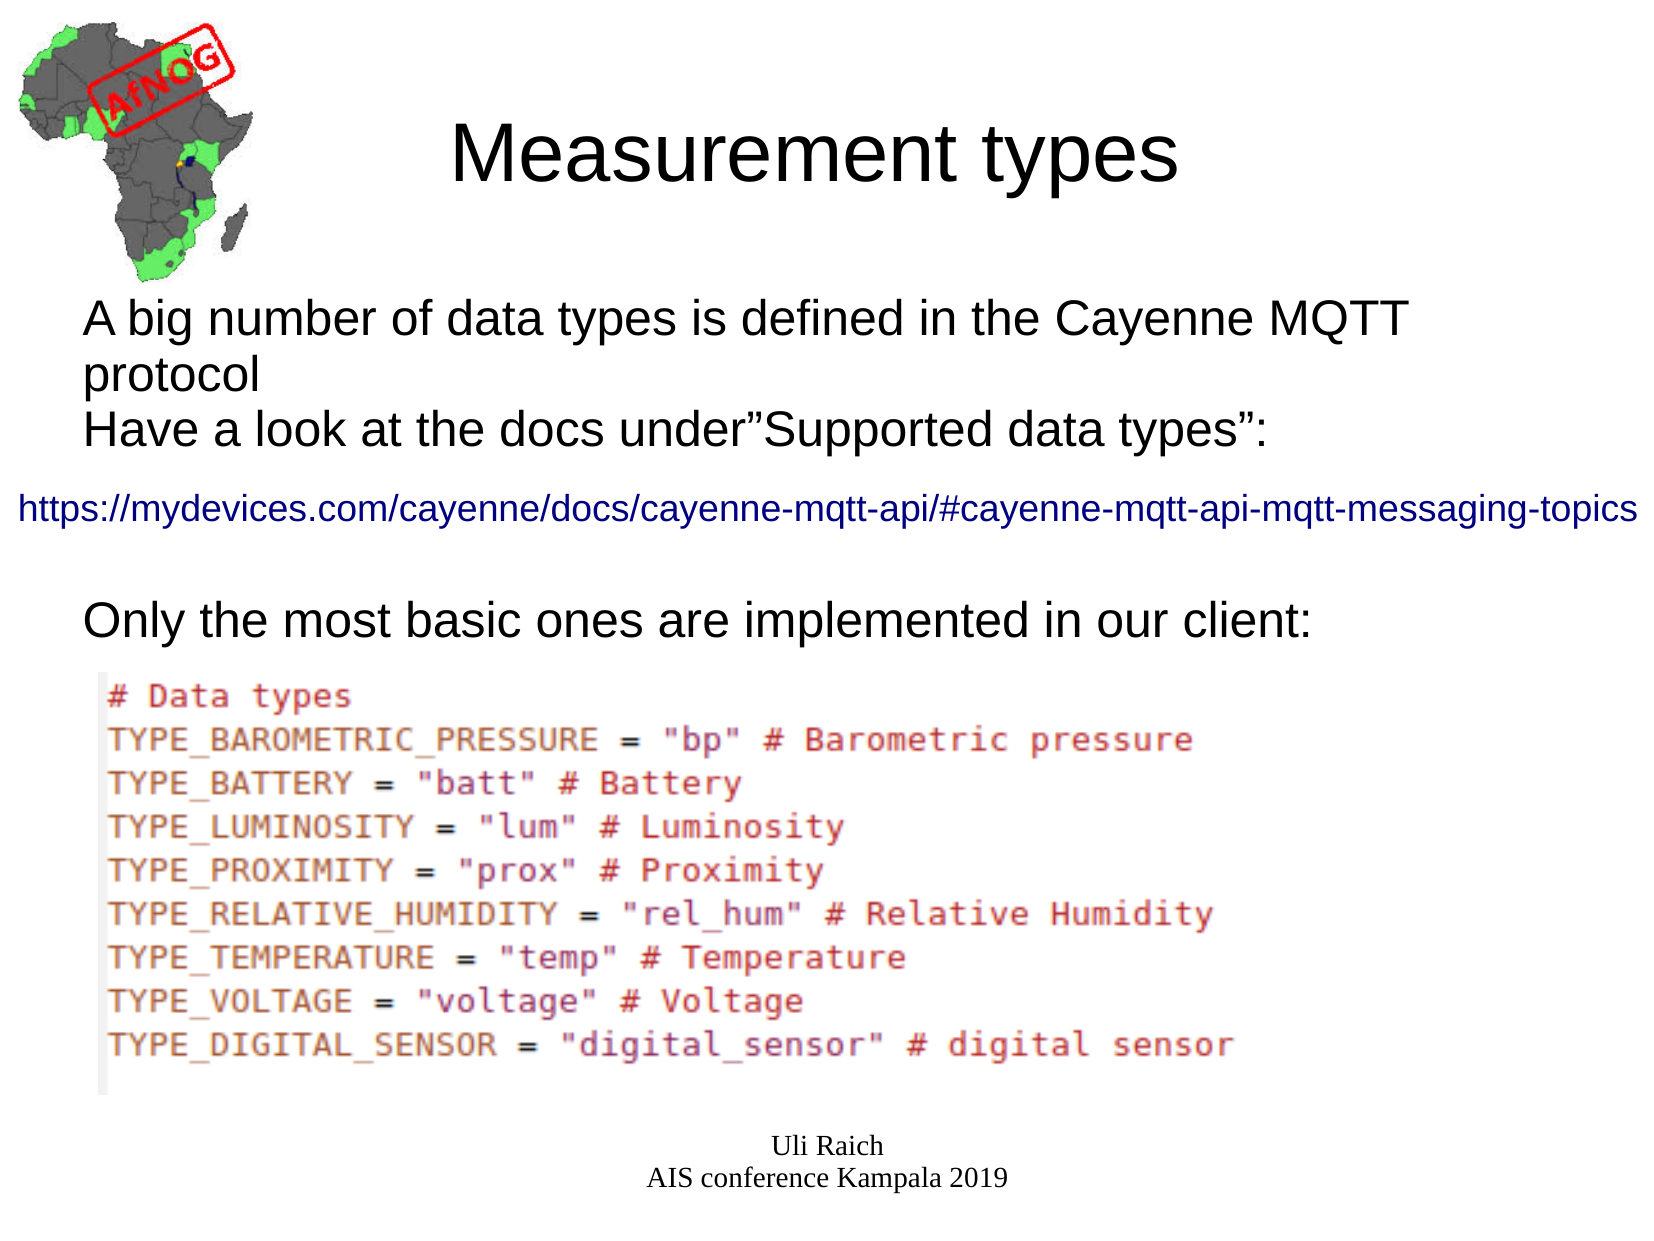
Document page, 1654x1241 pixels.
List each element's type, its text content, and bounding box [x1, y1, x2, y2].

picture [9, 0, 259, 291]
picture [98, 672, 1364, 1096]
list A big number of data types is defined in the Cayenne MQTT protocol Have a look at the docs under”Supported data types”: Only the most basic ones are implemented in our client: [82, 290, 1571, 480]
list A big number of data types is defined in the Cayenne MQTT protocol Have a look at the docs under”Supported data types”: Only the most basic ones are implemented in our client: [82, 537, 1571, 691]
text_box https://mydevices.com/cayenne/docs/cayenne-mqtt-api/#cayenne-mqtt-api-mqtt-messaging-topics [3, 480, 1654, 537]
title Measurement types [82, 49, 1571, 257]
